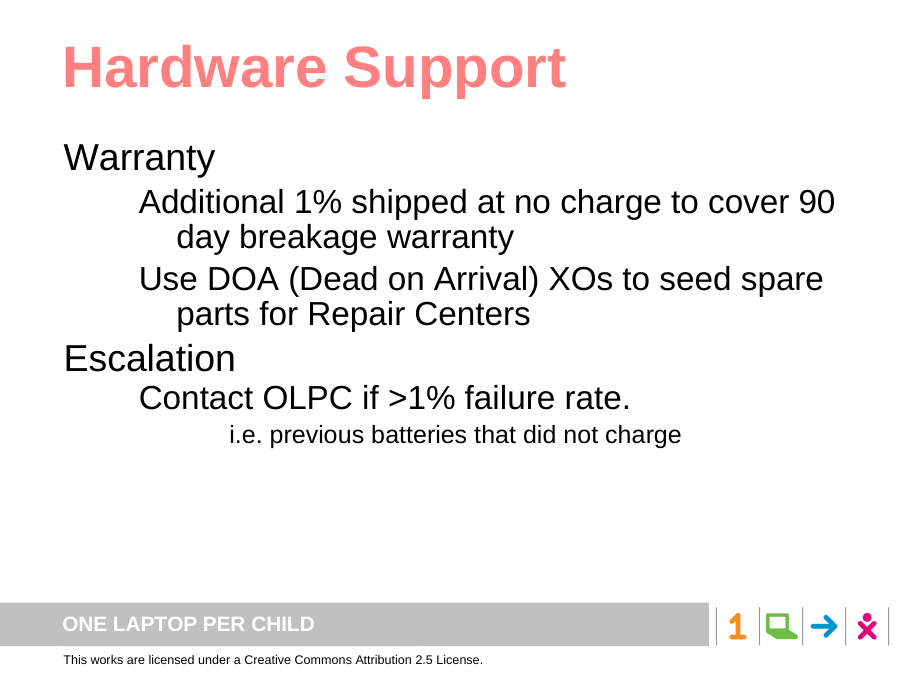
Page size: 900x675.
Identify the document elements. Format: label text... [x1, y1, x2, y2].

picture [709, 598, 898, 655]
title Hardware Support [62, 0, 843, 145]
list Warranty Additional 1% shipped at no charge to cover 90 day breakage warranty Use DOA (Dead on Arrival) XOs to seed spare parts for Repair Centers Escalation Contact OLPC if >1% failure rate. i.e. previous batteries that did not charge [57, 138, 840, 576]
